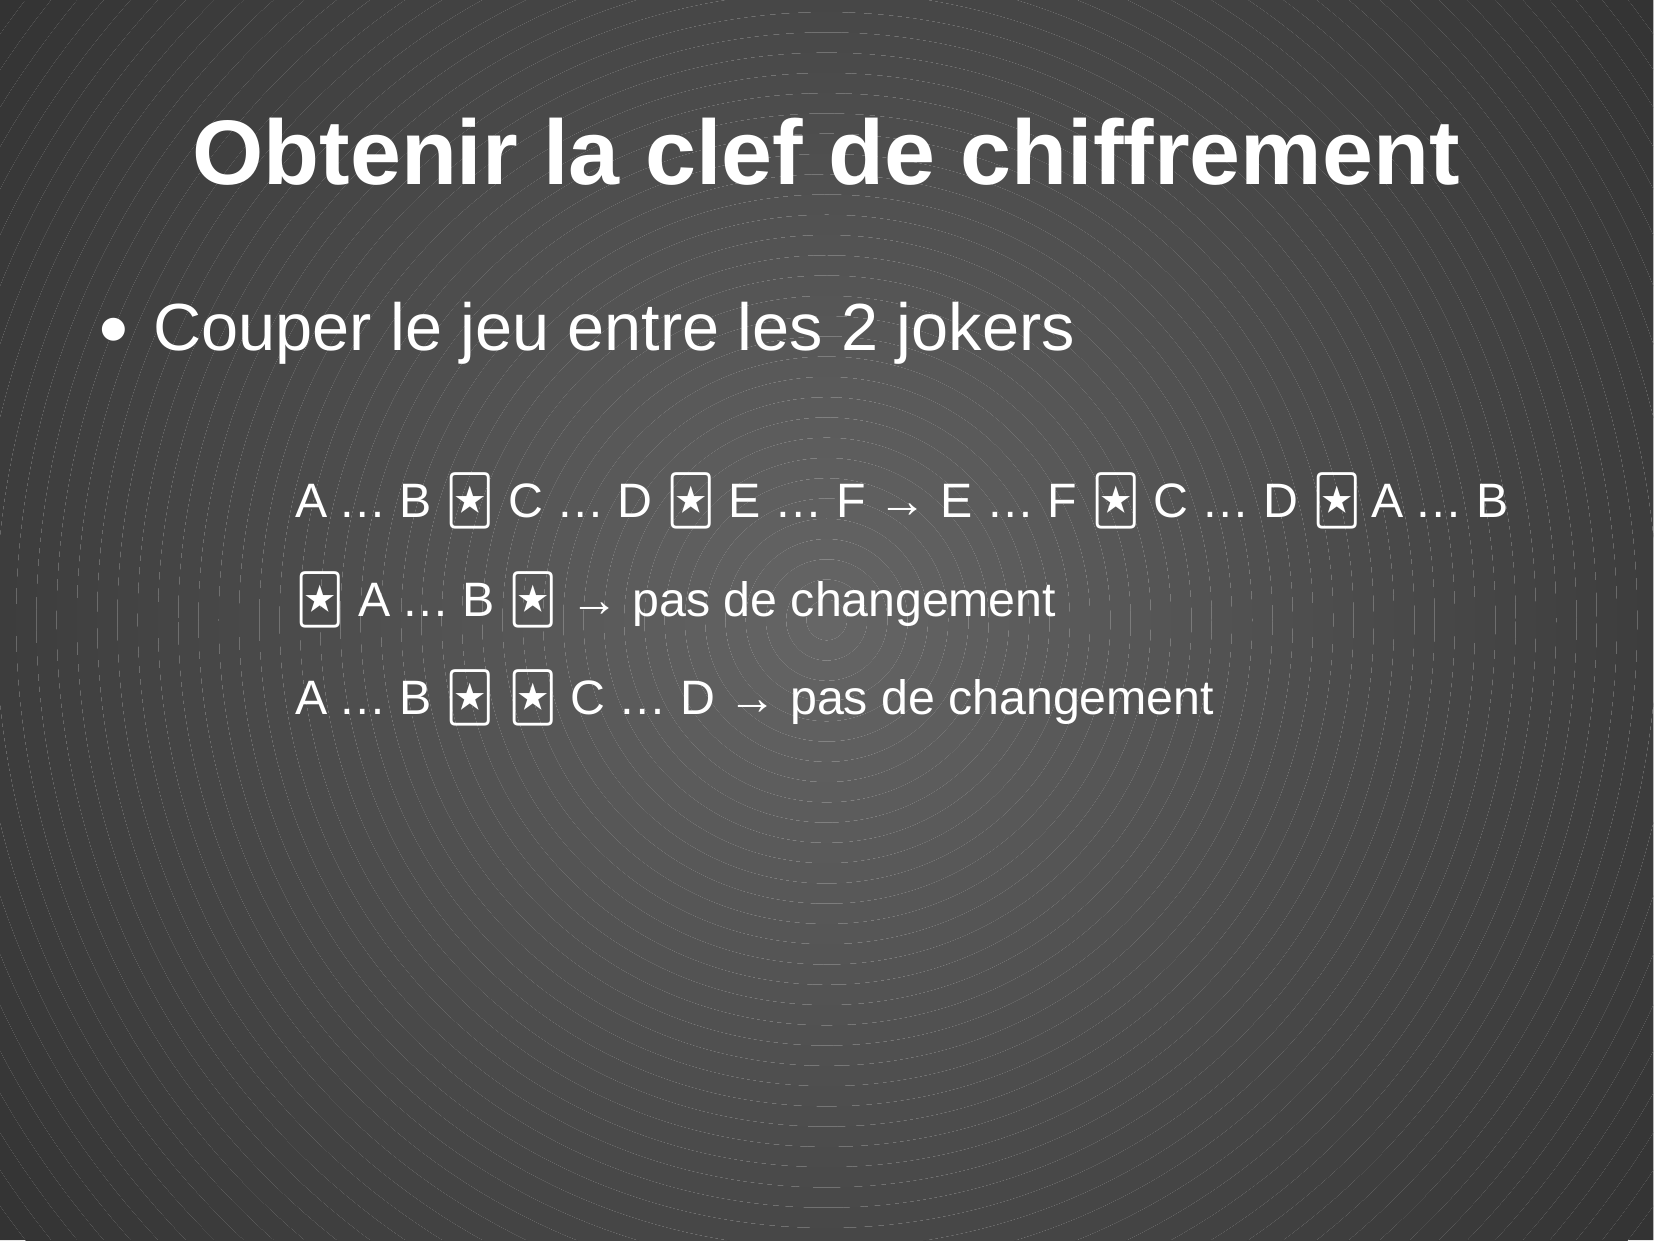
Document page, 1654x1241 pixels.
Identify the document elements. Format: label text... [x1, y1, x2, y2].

list Couper le jeu entre les 2 jokers A … B 🃏 C … D 🃏 E … F → E … F 🃏 C … D 🃏 A … B 🃏 A … B 🃏 → pas de changement A … B 🃏 🃏 C … D → pas de changement [82, 290, 1571, 1010]
title Obtenir la clef de chiffrement [82, 49, 1571, 257]
